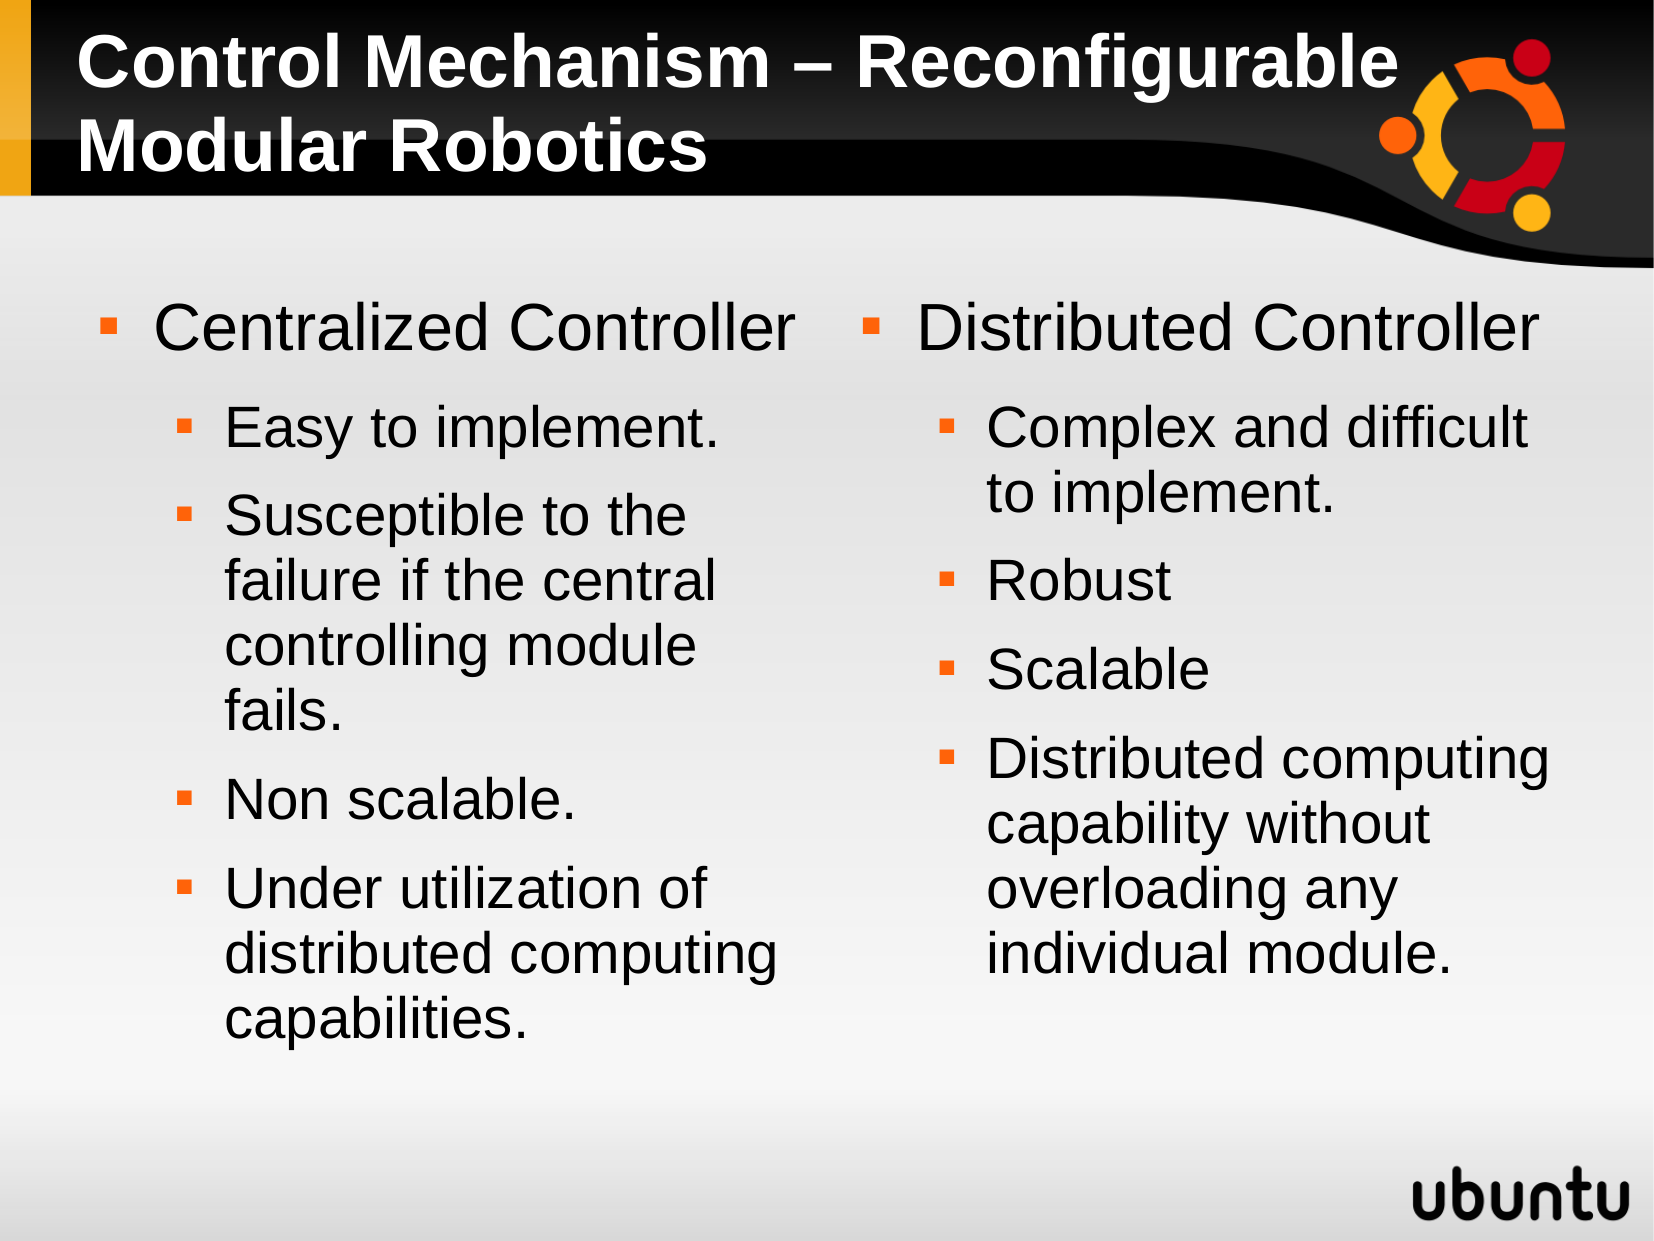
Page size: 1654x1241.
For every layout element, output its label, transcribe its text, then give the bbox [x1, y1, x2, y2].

title Control Mechanism – Reconfigurable Modular Robotics [76, 0, 1565, 208]
list Distributed Controller Complex and difficult to implement. Robust Scalable Distributed computing capability without overloading any individual module. [845, 290, 1572, 1094]
list Centralized Controller Easy to implement. Susceptible to the failure if the central controlling module fails. Non scalable. Under utilization of distributed computing capabilities. [82, 290, 809, 1109]
picture [0, 0, 1654, 1241]
